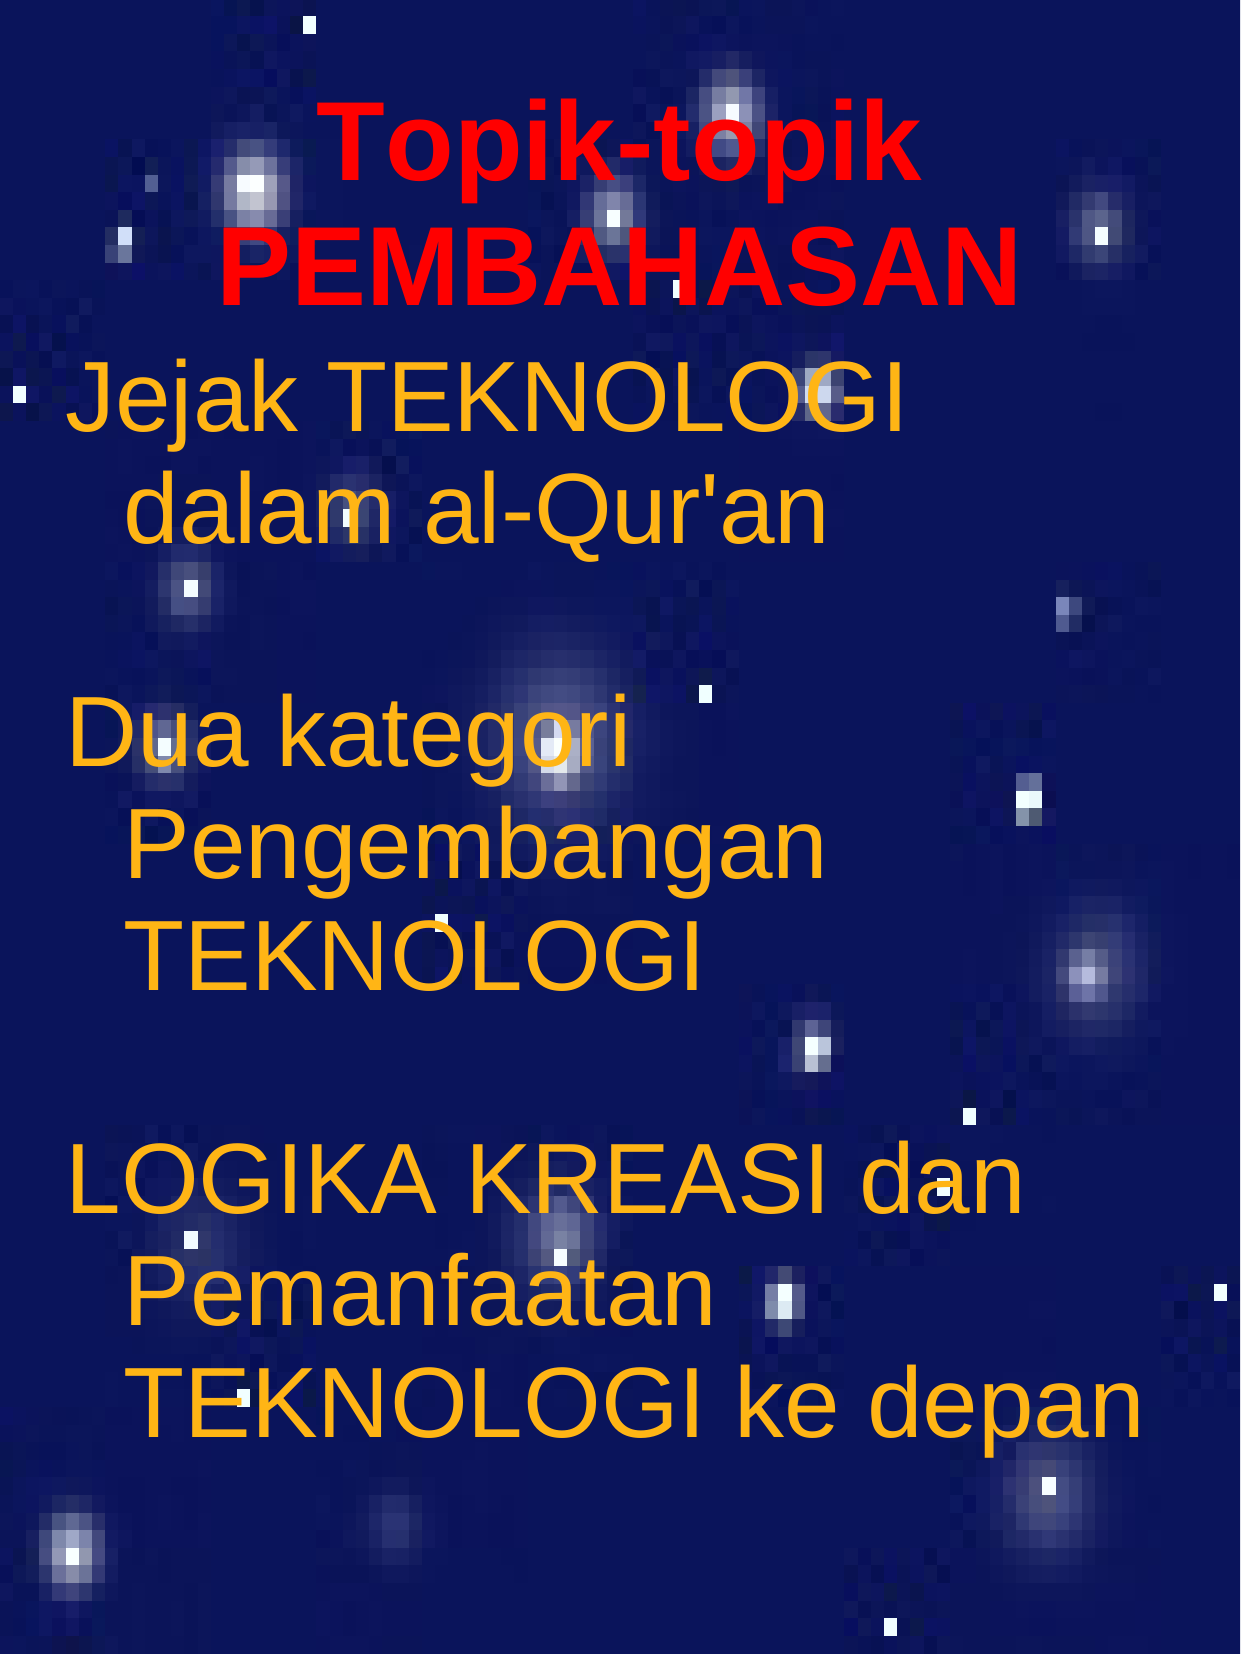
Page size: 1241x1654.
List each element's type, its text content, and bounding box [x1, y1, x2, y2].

subtitle Jejak TEKNOLOGI dalam al-Qur'an Dua kategori Pengembangan TEKNOLOGI LOGIKA KREASI dan Pemanfaatan TEKNOLOGI ke depan [65, 341, 1182, 1459]
title Topik-topik PEMBAHASAN [62, 73, 1179, 335]
picture [0, 0, 1241, 1654]
